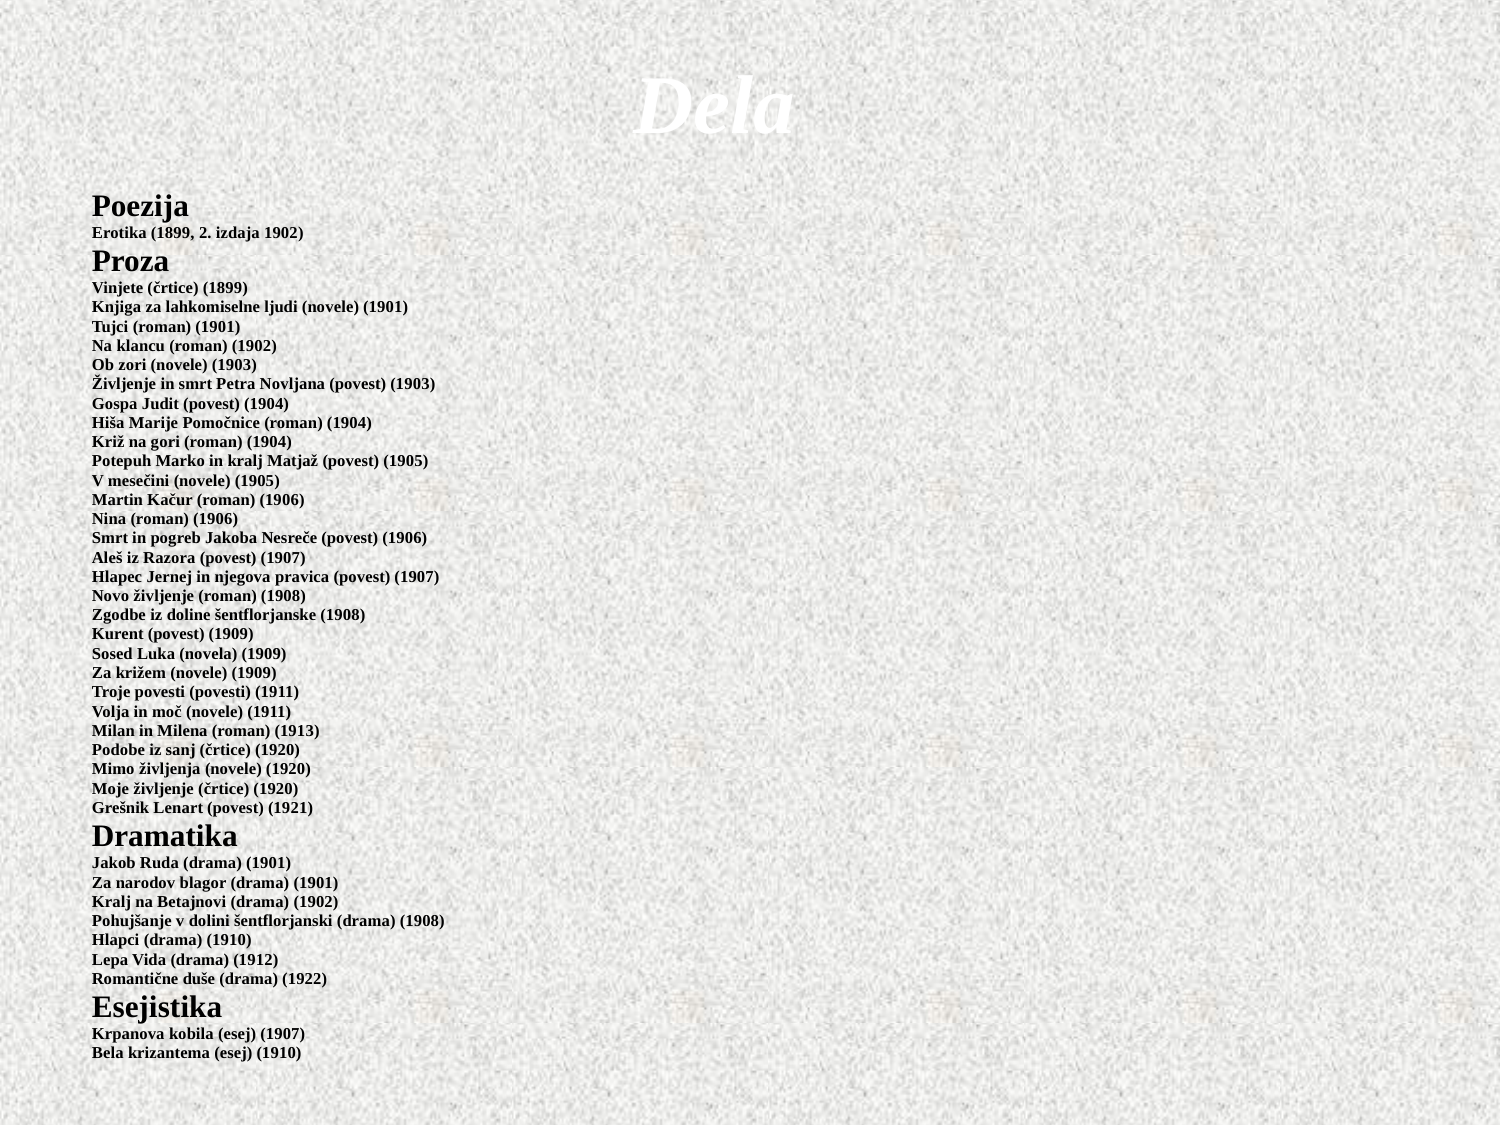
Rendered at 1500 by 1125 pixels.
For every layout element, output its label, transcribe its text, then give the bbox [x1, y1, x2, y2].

list Poezija Erotika (1899, 2. izdaja 1902) Proza Vinjete (črtice) (1899) Knjiga za lahkomiselne ljudi (novele) (1901) Tujci (roman) (1901) Na klancu (roman) (1902) Ob zori (novele) (1903) Življenje in smrt Petra Novljana (povest) (1903) Gospa Judit (povest) (1904) Hiša Marije Pomočnice (roman) (1904) Križ na gori (roman) (1904) Potepuh Marko in kralj Matjaž (povest) (1905) V mesečini (novele) (1905) Martin Kačur (roman) (1906) Nina (roman) (1906) Smrt in pogreb Jakoba Nesreče (povest) (1906) Aleš iz Razora (povest) (1907) Hlapec Jernej in njegova pravica (povest) (1907) Novo življenje (roman) (1908) Zgodbe iz doline šentflorjanske (1908) Kurent (povest) (1909) Sosed Luka (novela) (1909) Za križem (novele) (1909) Troje povesti (povesti) (1911) Volja in moč (novele) (1911) Milan in Milena (roman) (1913) Podobe iz sanj (črtice) (1920) Mimo življenja (novele) (1920) Moje življenje (črtice) (1920) Grešnik Lenart (povest) (1921) Dramatika Jakob Ruda (drama) (1901) Za narodov blagor (drama) (1901) Kralj na Betajnovi (drama) (1902) Pohujšanje v dolini šentflorjanski (drama) (1908) Hlapci (drama) (1910) Lepa Vida (drama) (1912) Romantične duše (drama) (1922) Esejistika Krpanova kobila (esej) (1907) Bela krizantema (esej) (1910) [76, 184, 1427, 927]
text_box Dela [372, 42, 1057, 174]
picture [0, 0, 1500, 1125]
